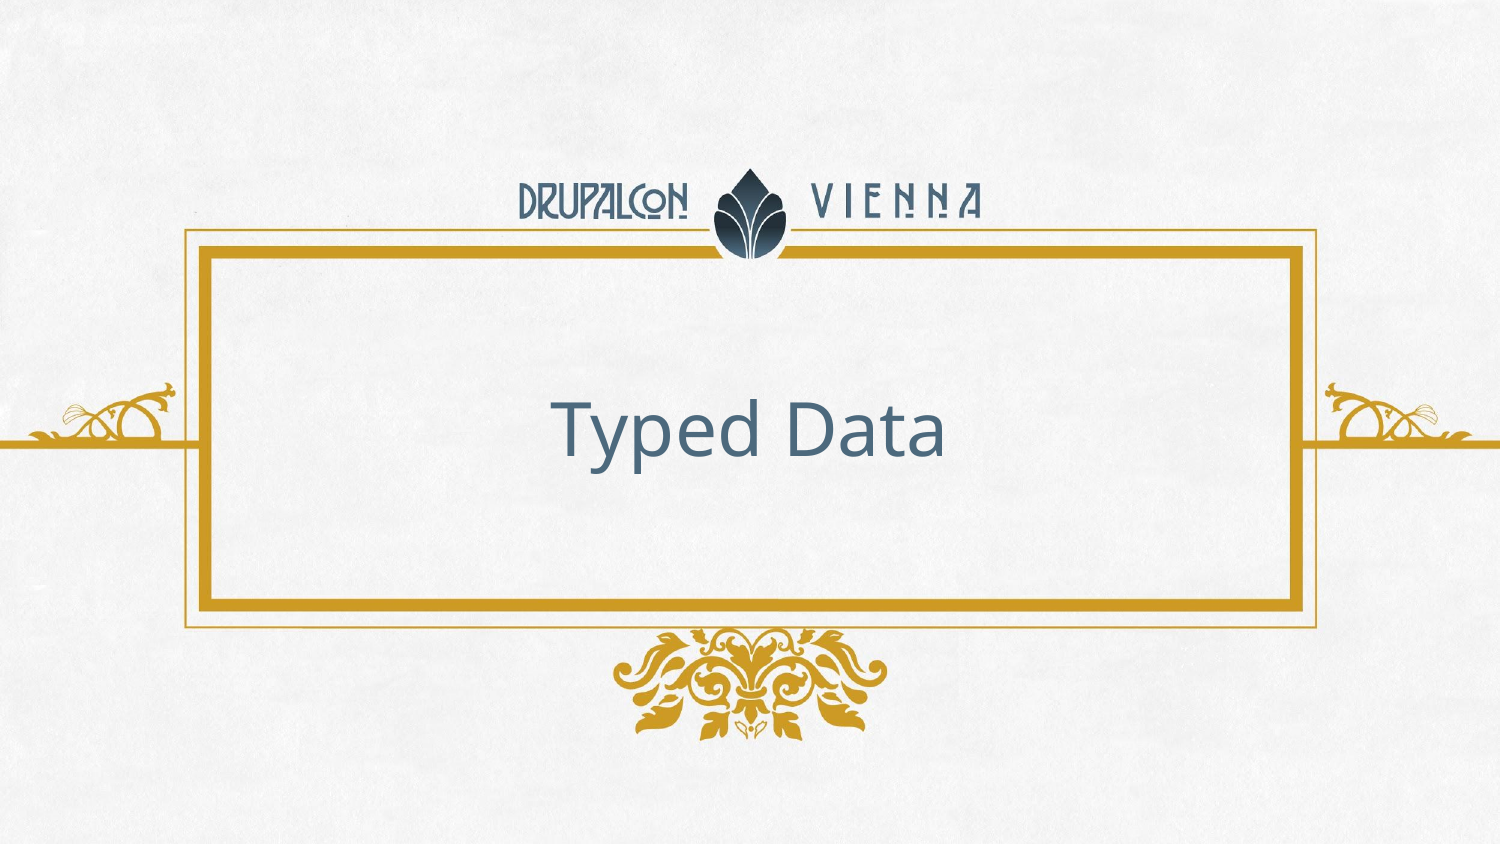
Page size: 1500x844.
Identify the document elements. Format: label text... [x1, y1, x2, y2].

text_box Typed Data [248, 366, 1252, 477]
picture [0, 0, 1500, 844]
